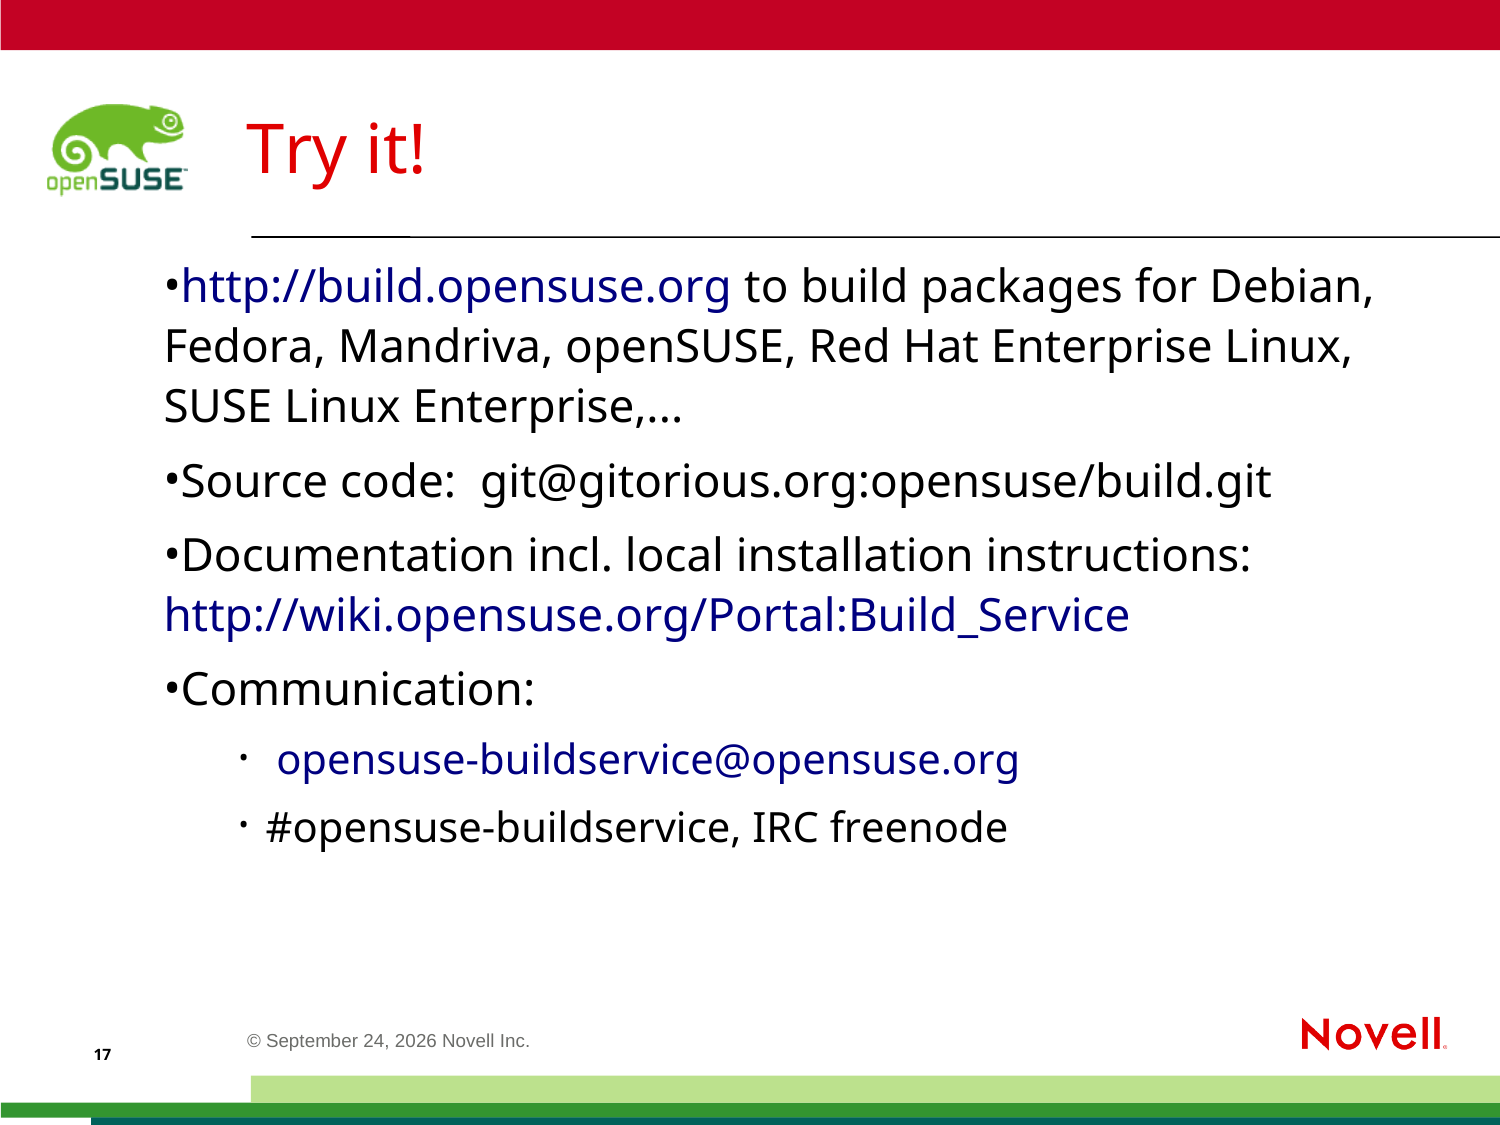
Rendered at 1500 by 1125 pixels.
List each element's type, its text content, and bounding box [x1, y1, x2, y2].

picture [47, 104, 188, 197]
list http://build.opensuse.org to build packages for Debian, Fedora, Mandriva, openSUSE, Red Hat Enterprise Linux, SUSE Linux Enterprise,... Source code: git@gitorious.org:opensuse/build.git Documentation incl. local installation instructions: http://wiki.opensuse.org/Portal:Build_Service Communication: opensuse-buildservice@opensuse.org #opensuse-buildservice, IRC freenode [163, 254, 1404, 777]
title Try it! [246, 68, 1409, 231]
picture [1295, 1011, 1453, 1056]
